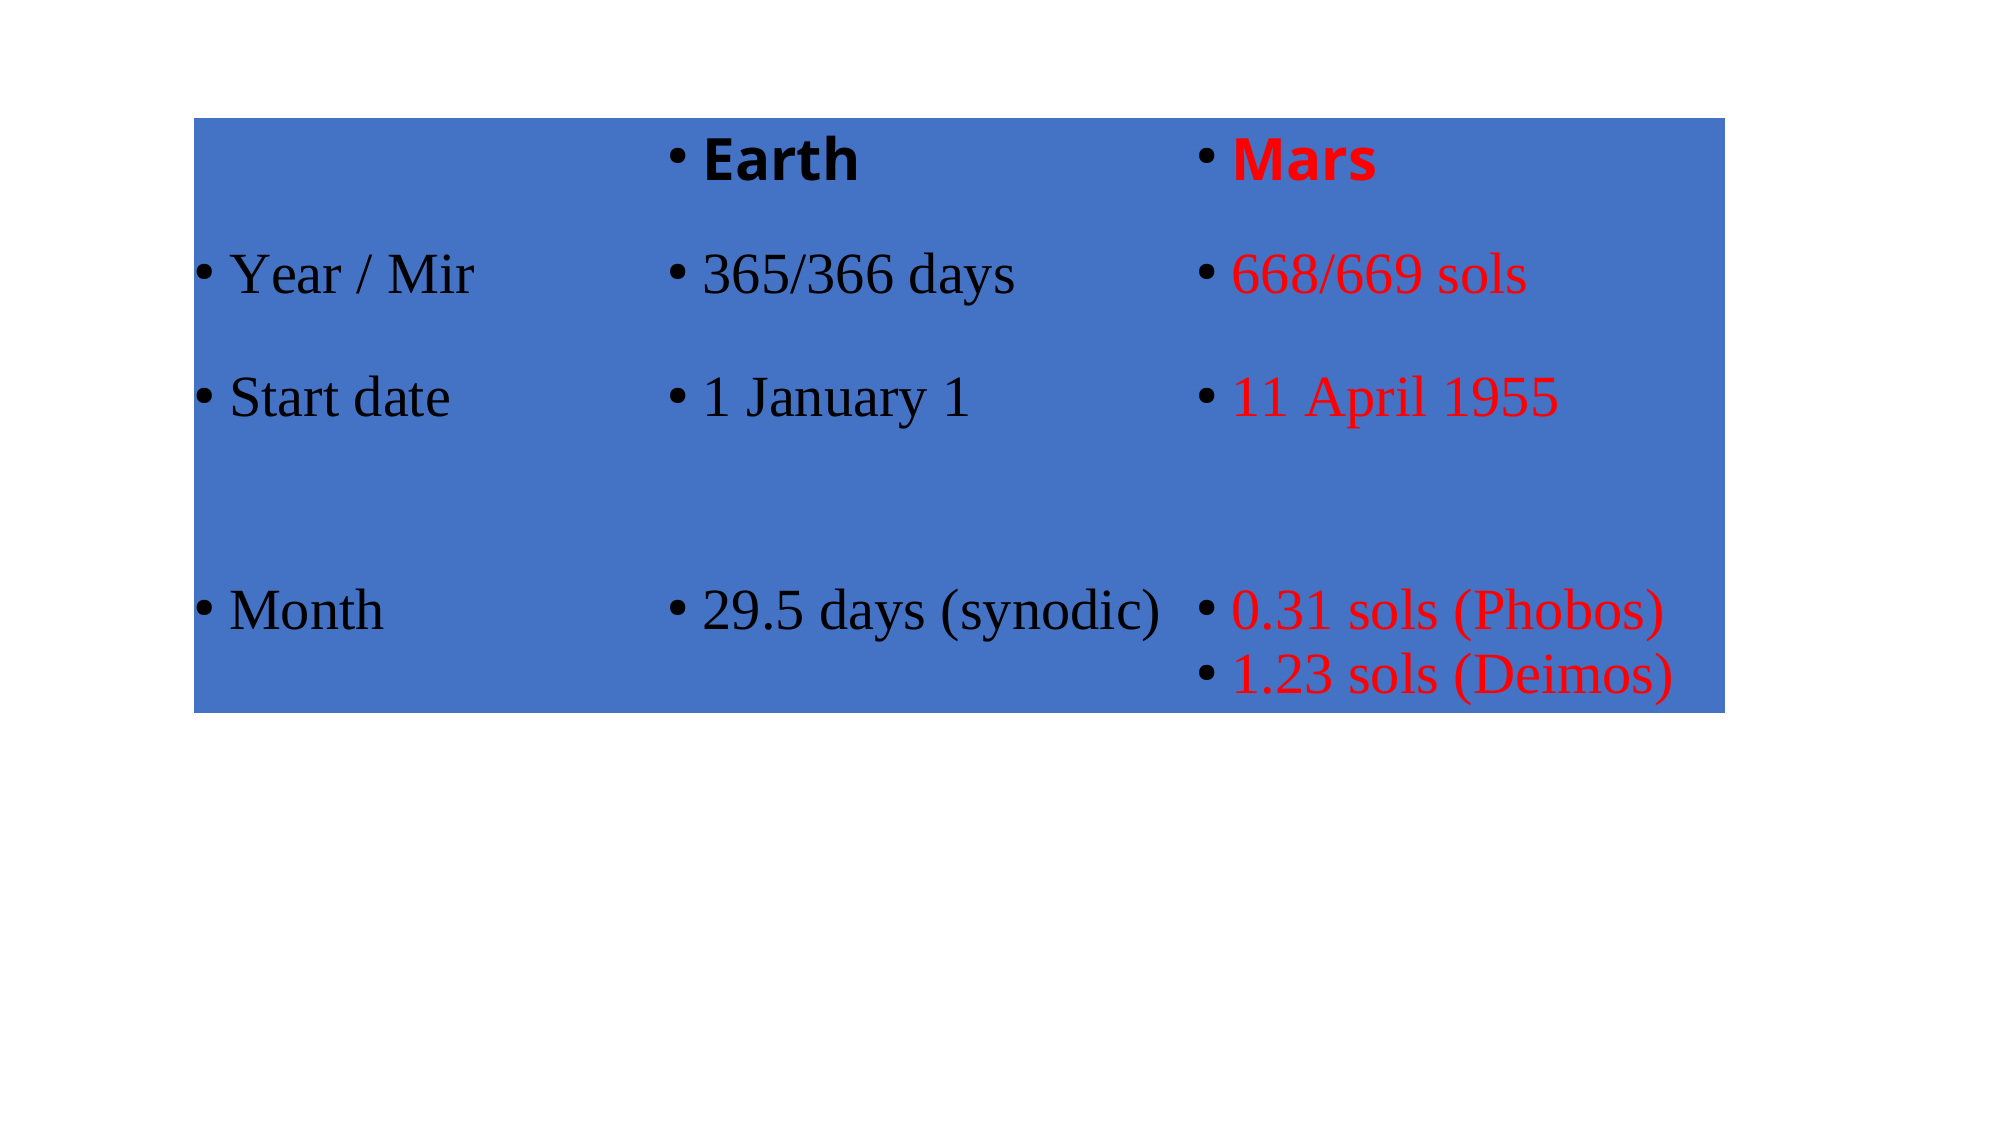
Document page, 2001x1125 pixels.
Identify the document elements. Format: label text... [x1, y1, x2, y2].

table_header [194, 118, 667, 241]
table_cell 365/366 days [667, 241, 1196, 365]
table_header Mars [1196, 118, 1725, 241]
table_cell 11 April 1955 [1196, 365, 1725, 577]
table_cell 1 January 1 [667, 365, 1196, 577]
table_cell Year / Mir [194, 241, 667, 365]
table_cell 668/669 sols [1196, 241, 1725, 365]
table_header Earth [667, 118, 1196, 241]
table_cell 0.31 sols (Phobos) 1.23 sols (Deimos) [1196, 577, 1725, 713]
table_cell 29.5 days (synodic) [667, 577, 1196, 713]
table_cell Start date [194, 365, 667, 577]
table_cell Month [194, 577, 667, 713]
